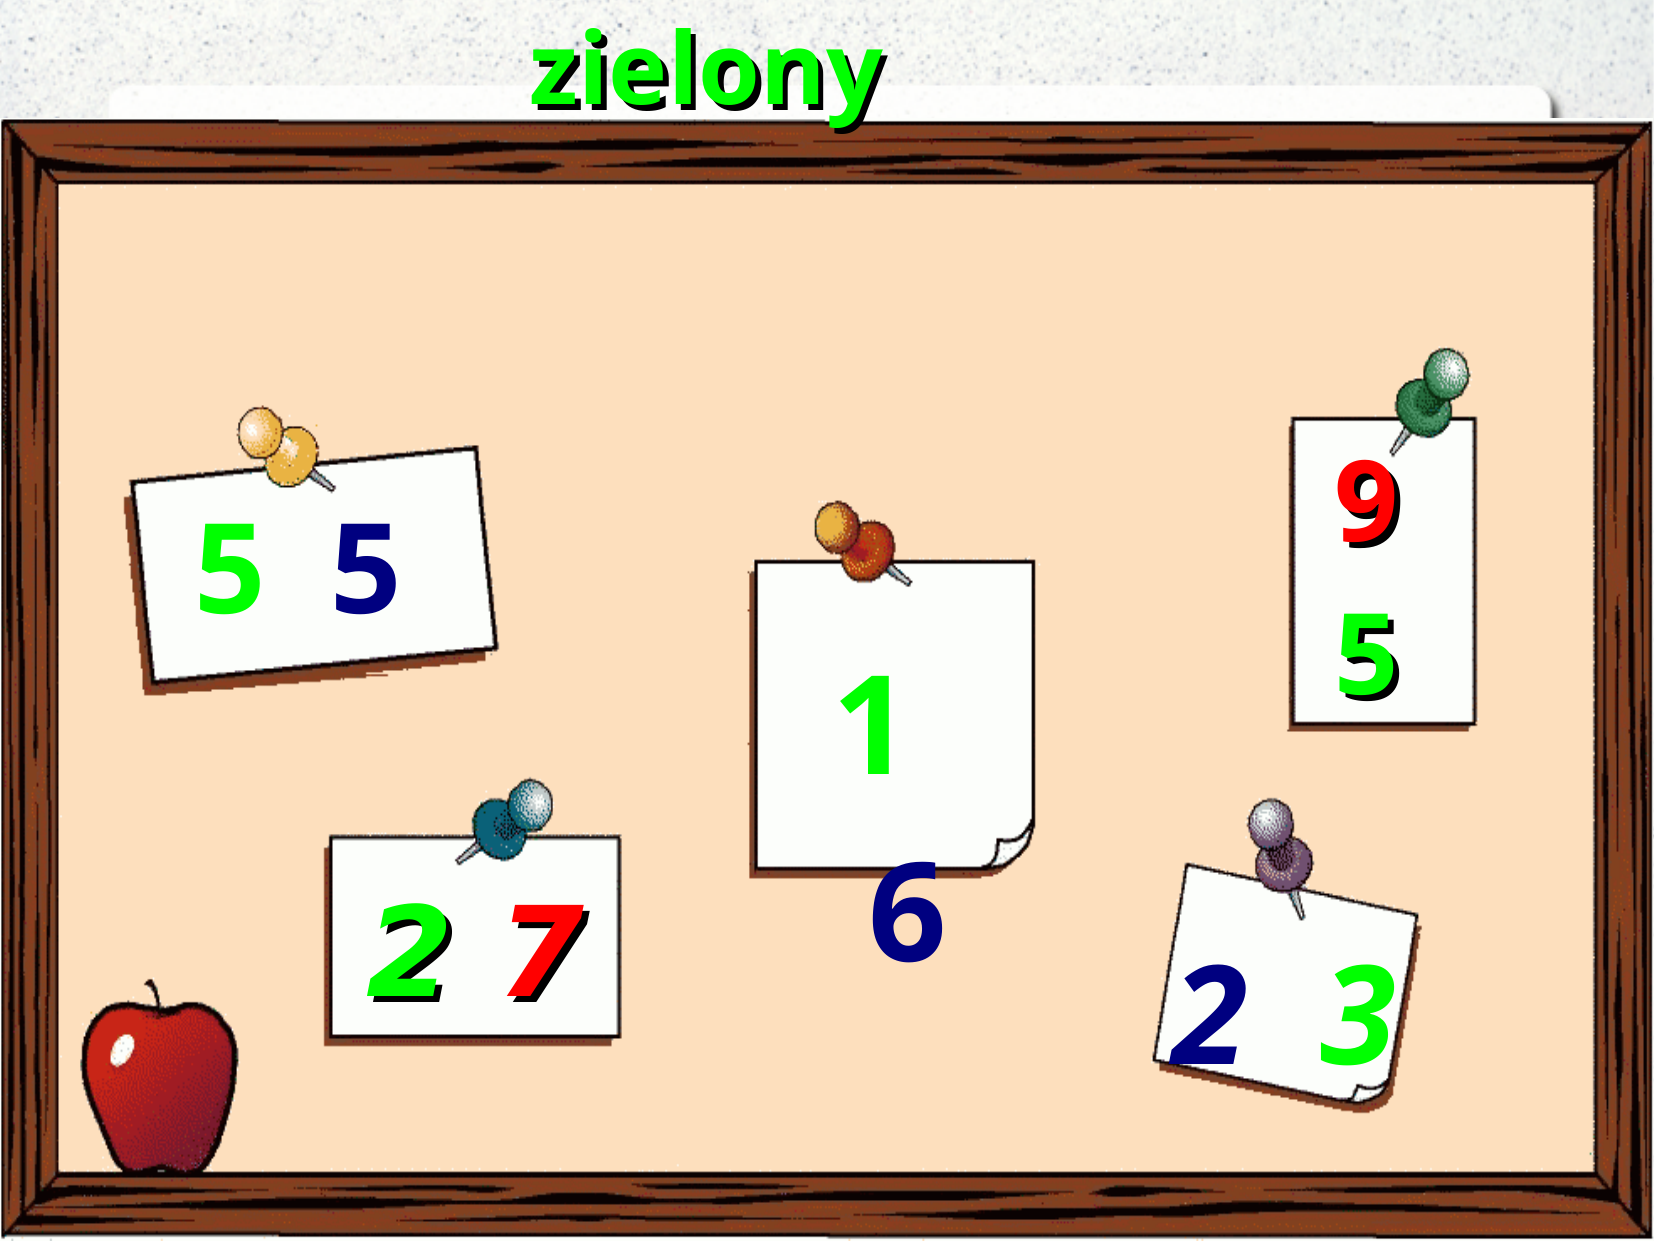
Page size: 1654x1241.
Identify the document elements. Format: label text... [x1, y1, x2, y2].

text_box 2 7 [330, 873, 621, 1034]
text_box zielony [354, 0, 1182, 146]
text_box 1 6 [767, 620, 1048, 803]
text_box 9 5 [1226, 413, 1506, 742]
text_box 5 5 [153, 472, 443, 664]
text_box 2 3 [1151, 909, 1418, 1093]
picture [0, 0, 1654, 1241]
